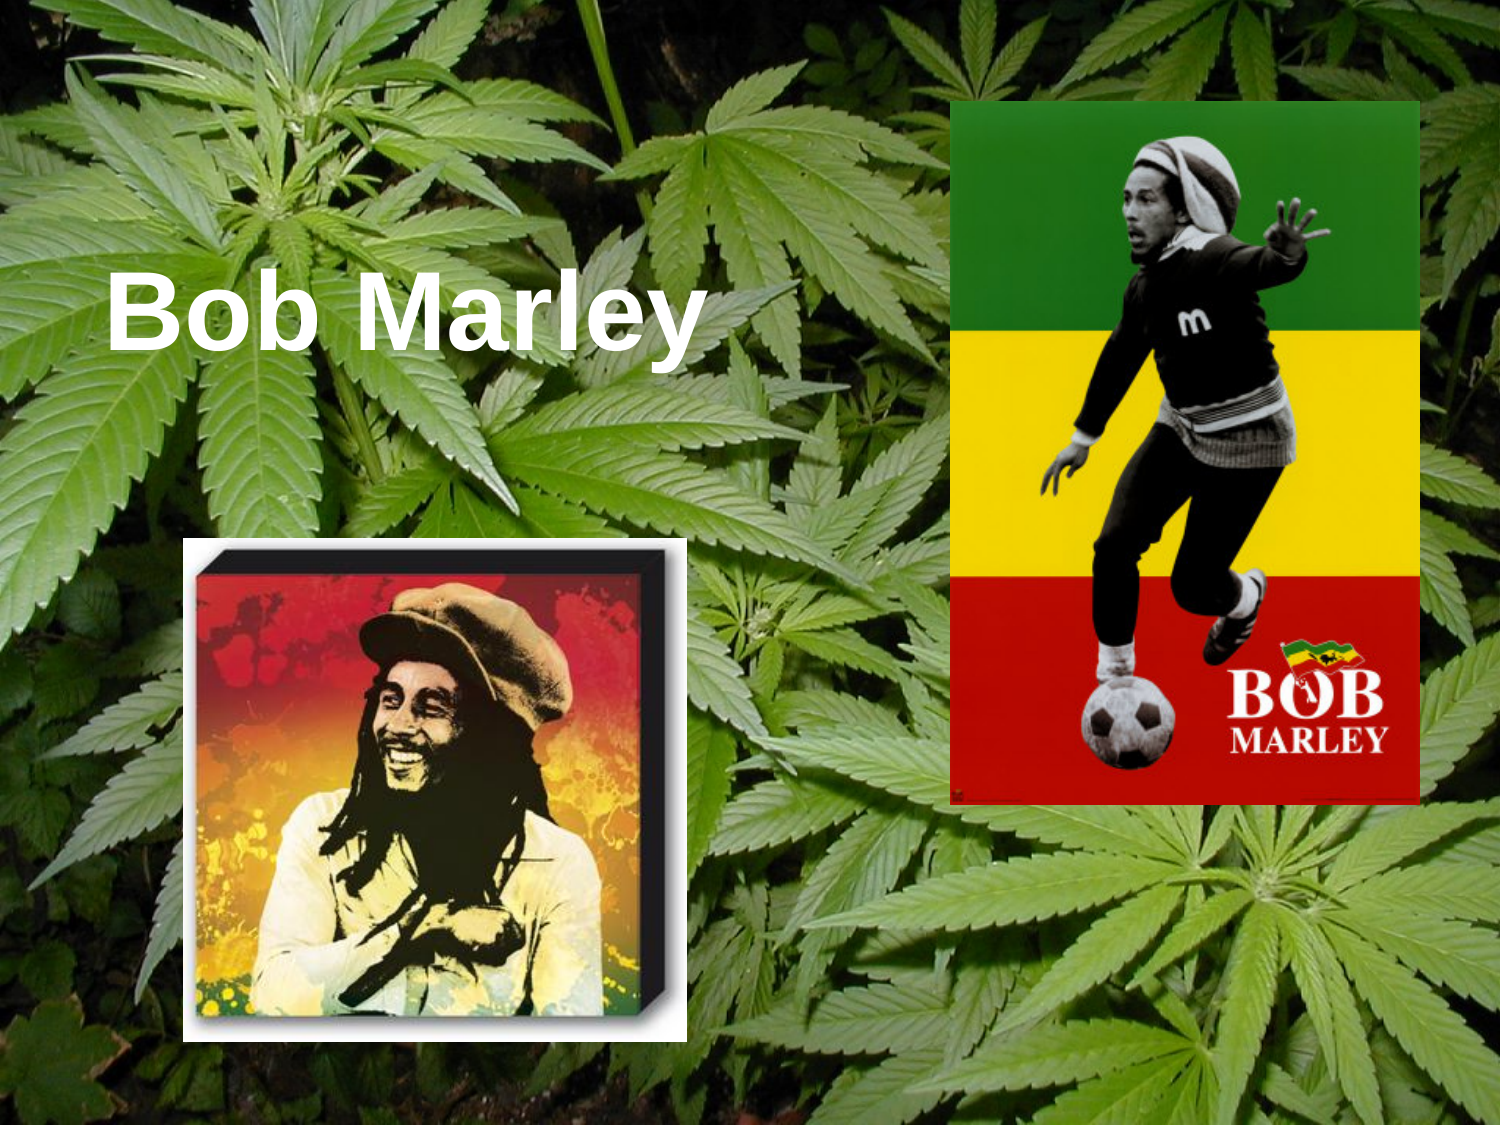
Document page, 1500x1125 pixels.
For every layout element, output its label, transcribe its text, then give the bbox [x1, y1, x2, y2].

picture [0, 0, 1500, 1125]
title Bob Marley [88, 184, 950, 426]
subtitle [301, 786, 1414, 1075]
